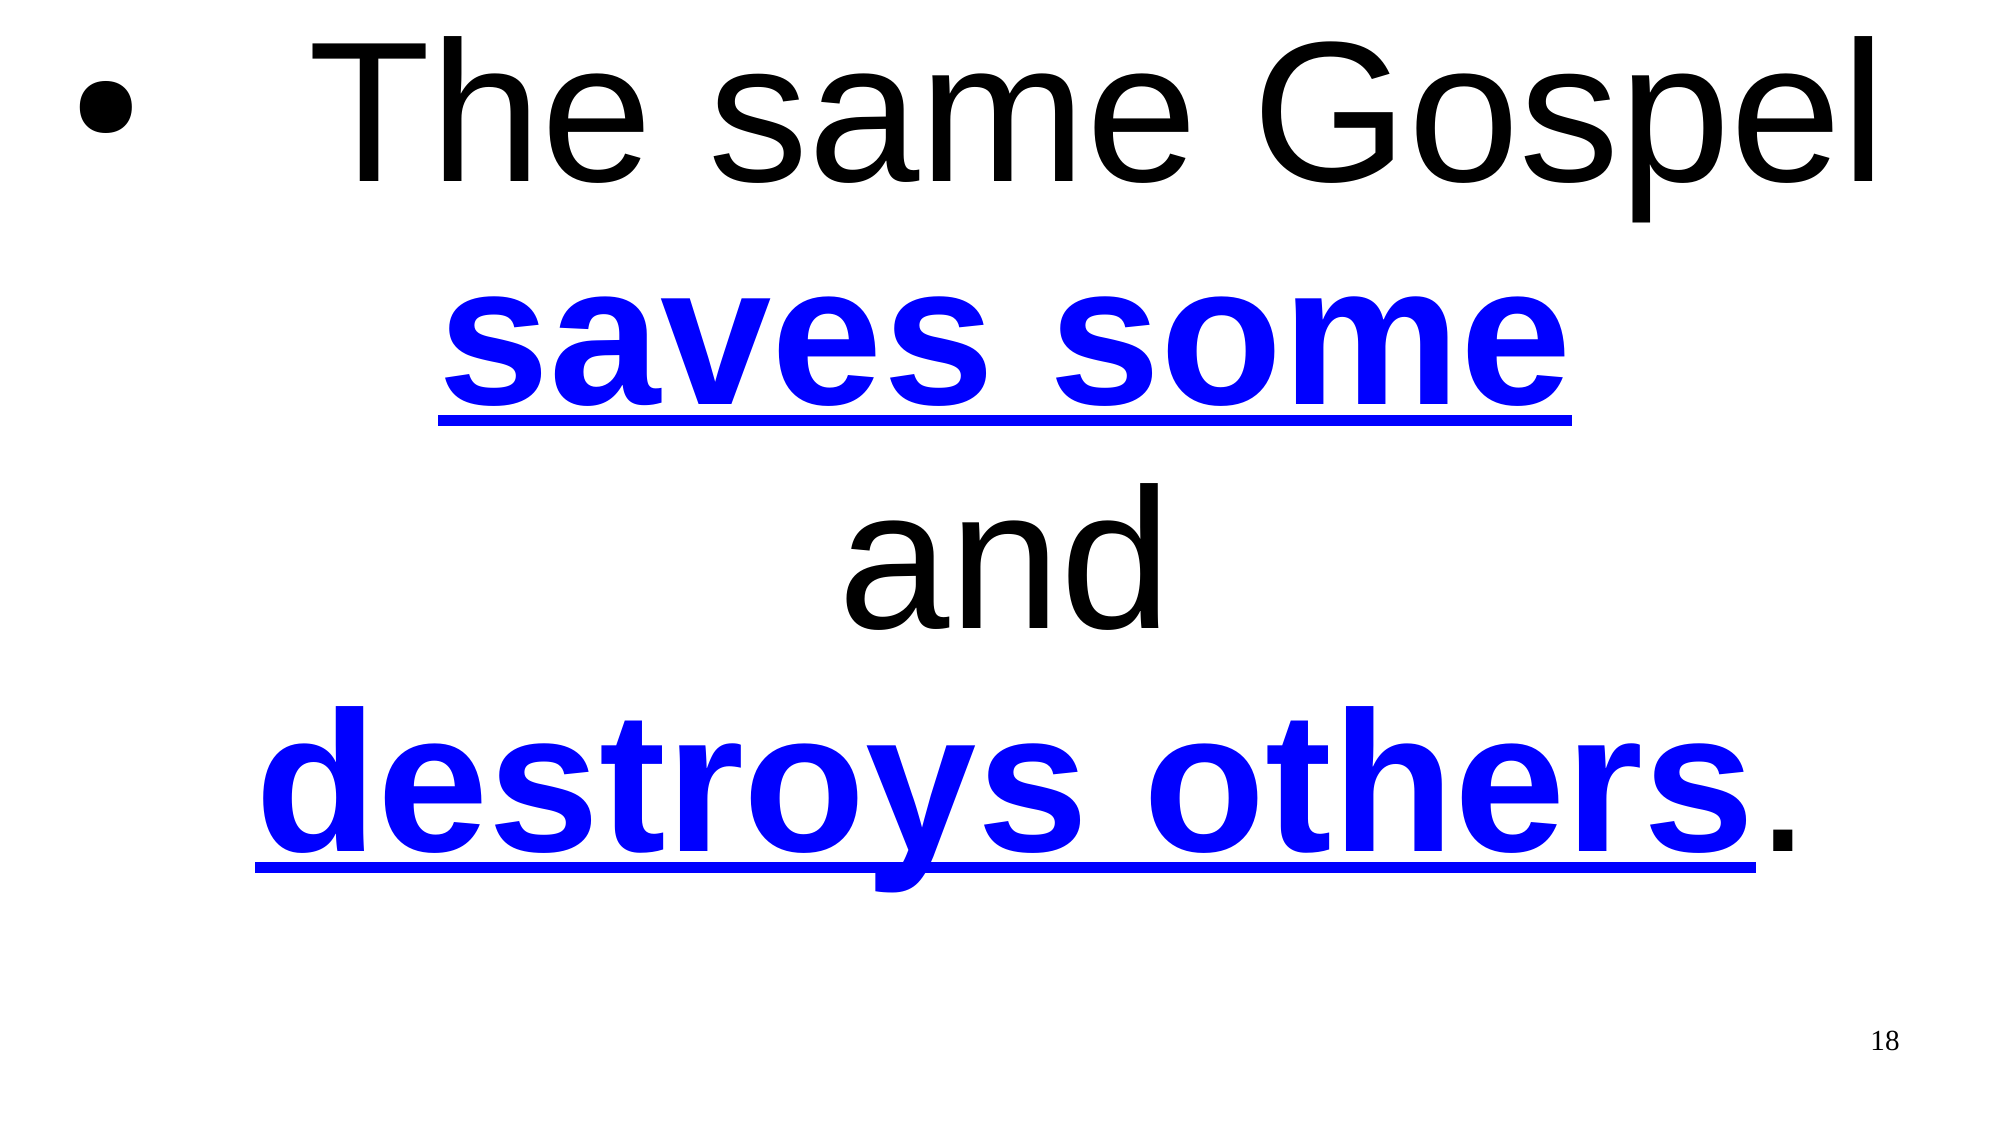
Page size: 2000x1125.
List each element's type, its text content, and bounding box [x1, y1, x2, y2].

list The same Gospel saves some and destroys others. [0, 0, 1996, 1123]
